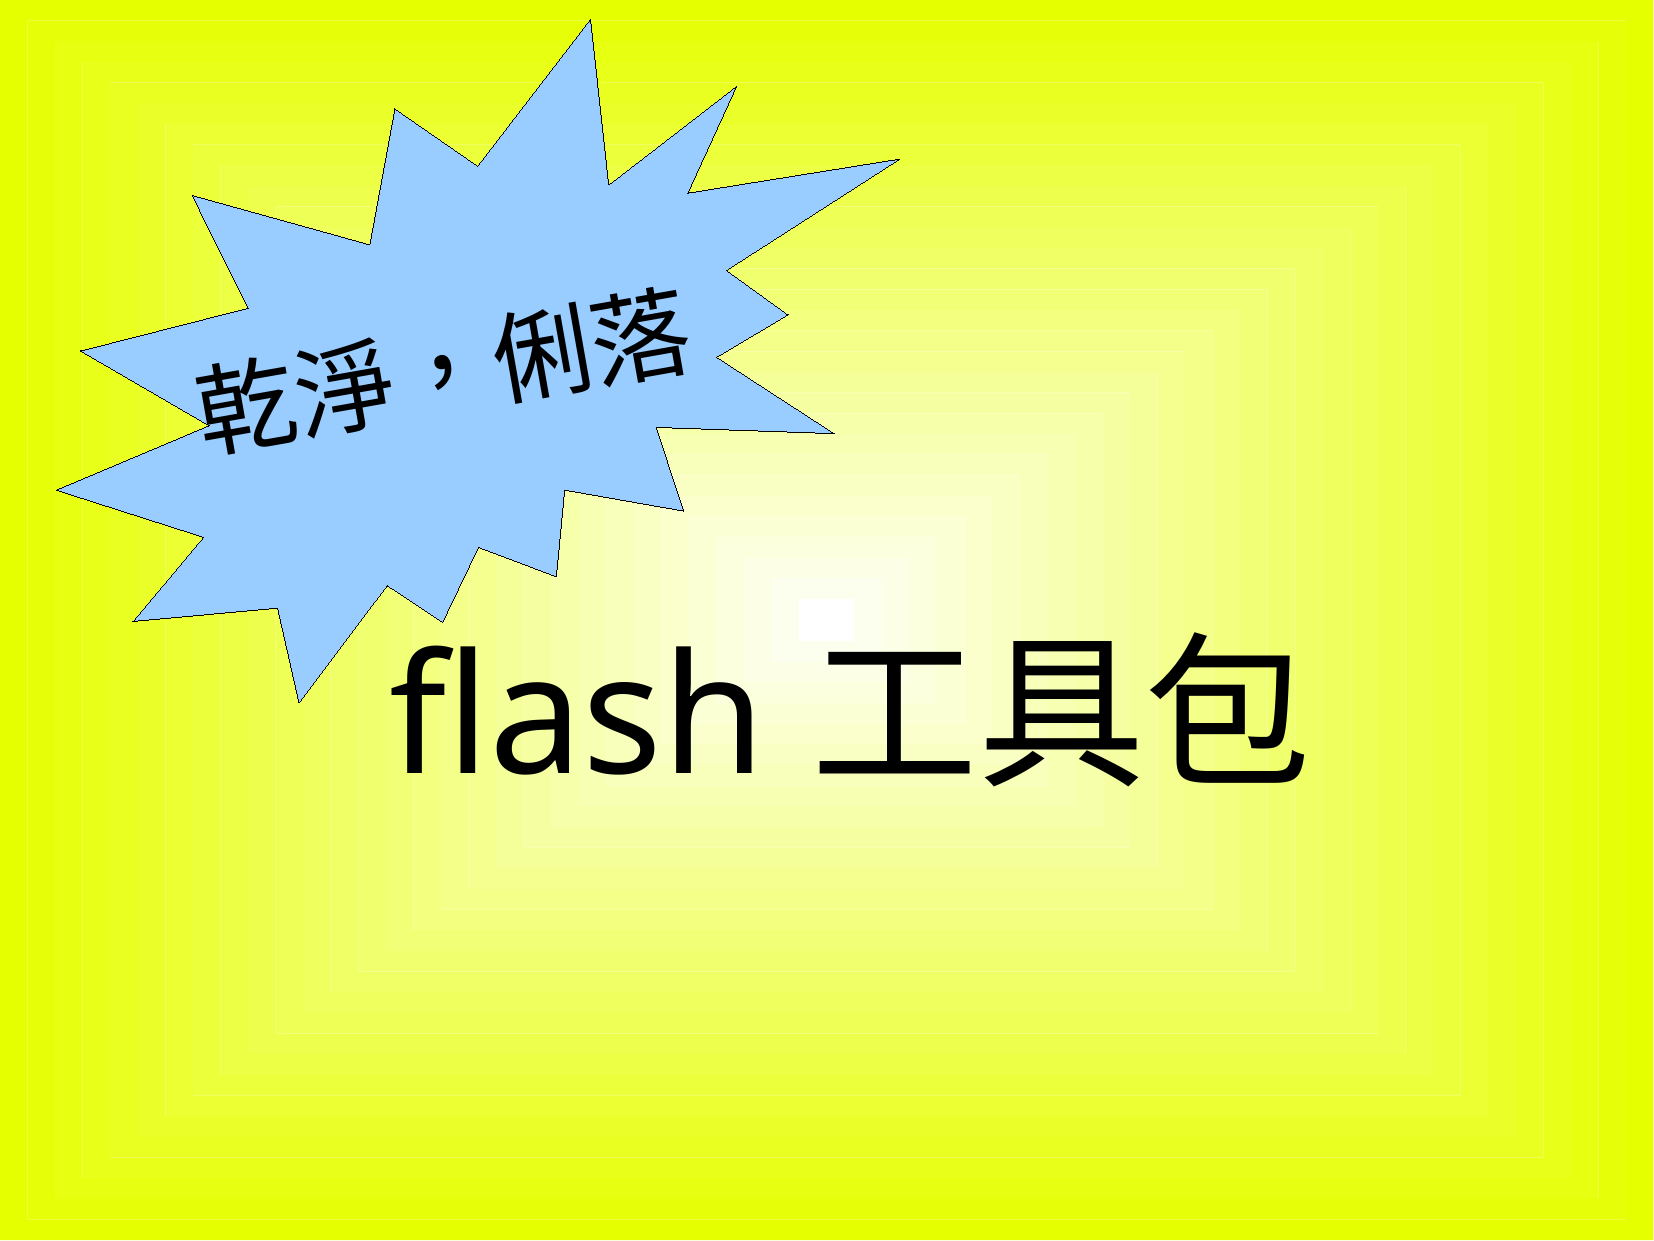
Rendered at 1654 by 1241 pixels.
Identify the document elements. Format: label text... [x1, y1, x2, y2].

text_box 乾淨，俐落 [56, 19, 900, 604]
text_box 乾淨，俐落 [212, 406, 237, 418]
title flash工具包 [106, 604, 1595, 798]
text_box 乾淨，俐落 [209, 393, 235, 405]
